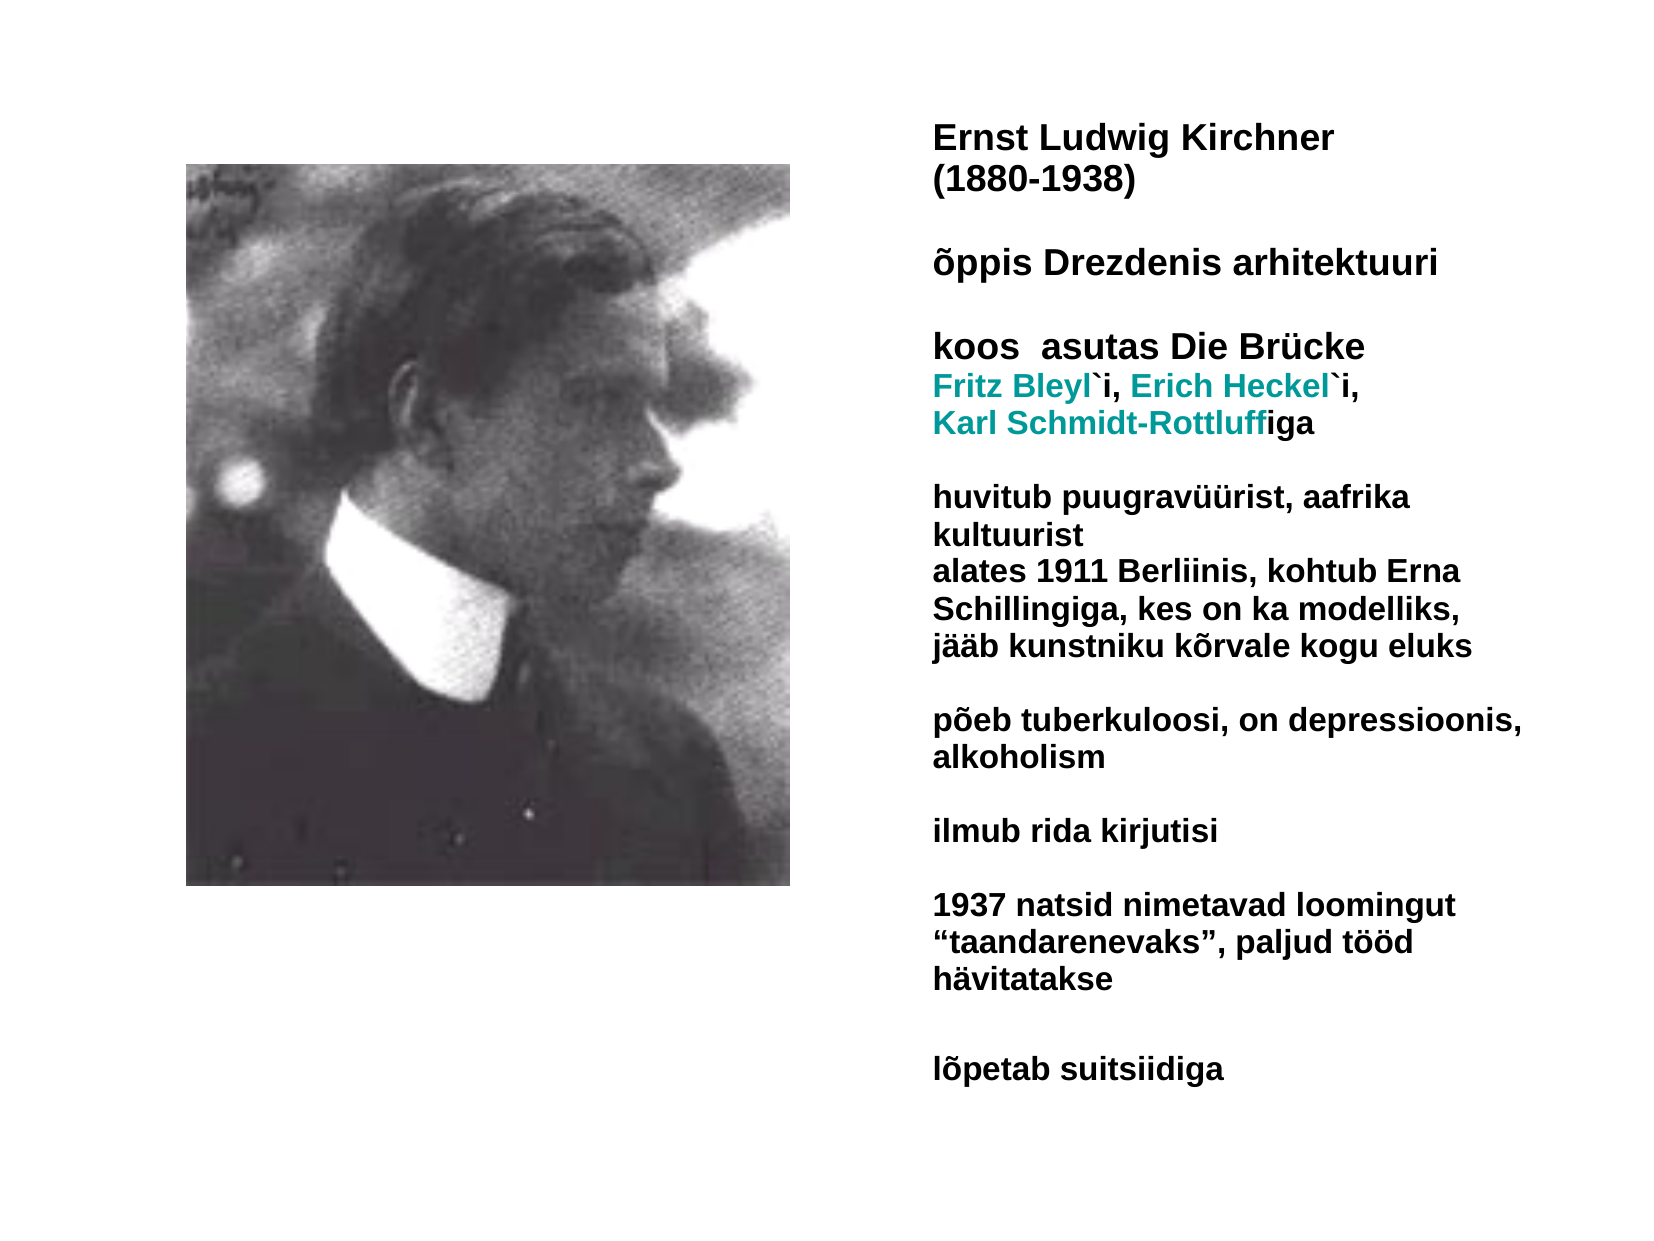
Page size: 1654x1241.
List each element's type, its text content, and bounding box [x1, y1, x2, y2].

title Ernst Ludwig Kirchner (1880-1938) õppis Drezdenis arhitektuuri koos asutas Die Brücke Fritz Bleyl`i, Erich Heckel`i, Karl Schmidt-Rottluffiga huvitub puugravüürist, aafrika kultuurist alates 1911 Berliinis, kohtub Erna Schillingiga, kes on ka modelliks, jääb kunstniku kõrvale kogu eluks põeb tuberkuloosi, on depressioonis, alkoholism ilmub rida kirjutisi 1937 natsid nimetavad loomingut “taandarenevaks”, paljud tööd hävitatakse lõpetab suitsiidiga [917, 0, 1569, 1241]
picture [186, 164, 790, 886]
